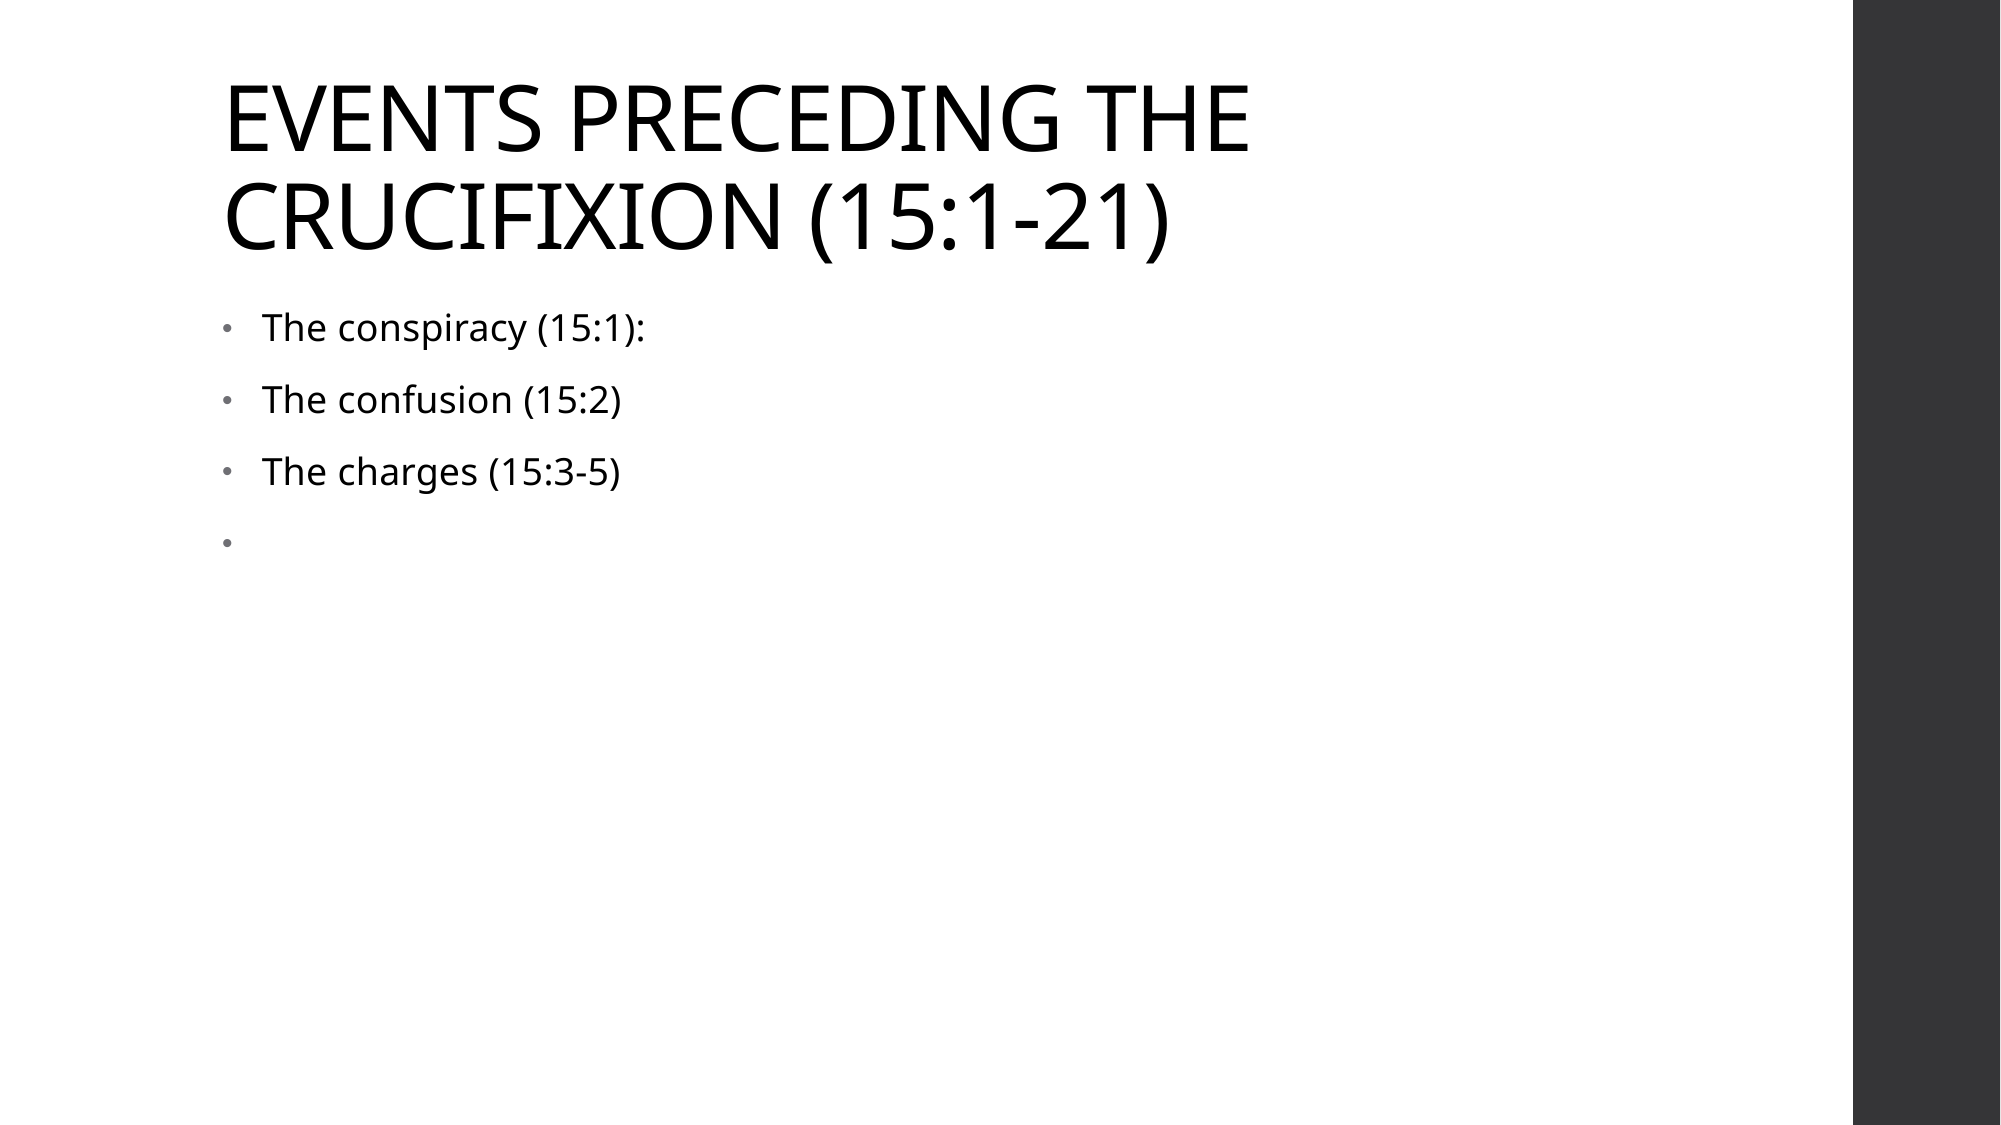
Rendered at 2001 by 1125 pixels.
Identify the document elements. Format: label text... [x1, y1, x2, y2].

list The conspiracy (15:1): The confusion (15:2) The charges (15:3-5) [206, 299, 1617, 1014]
title EVENTS PRECEDING THE CRUCIFIXION (15:1-21) [206, 60, 1797, 278]
